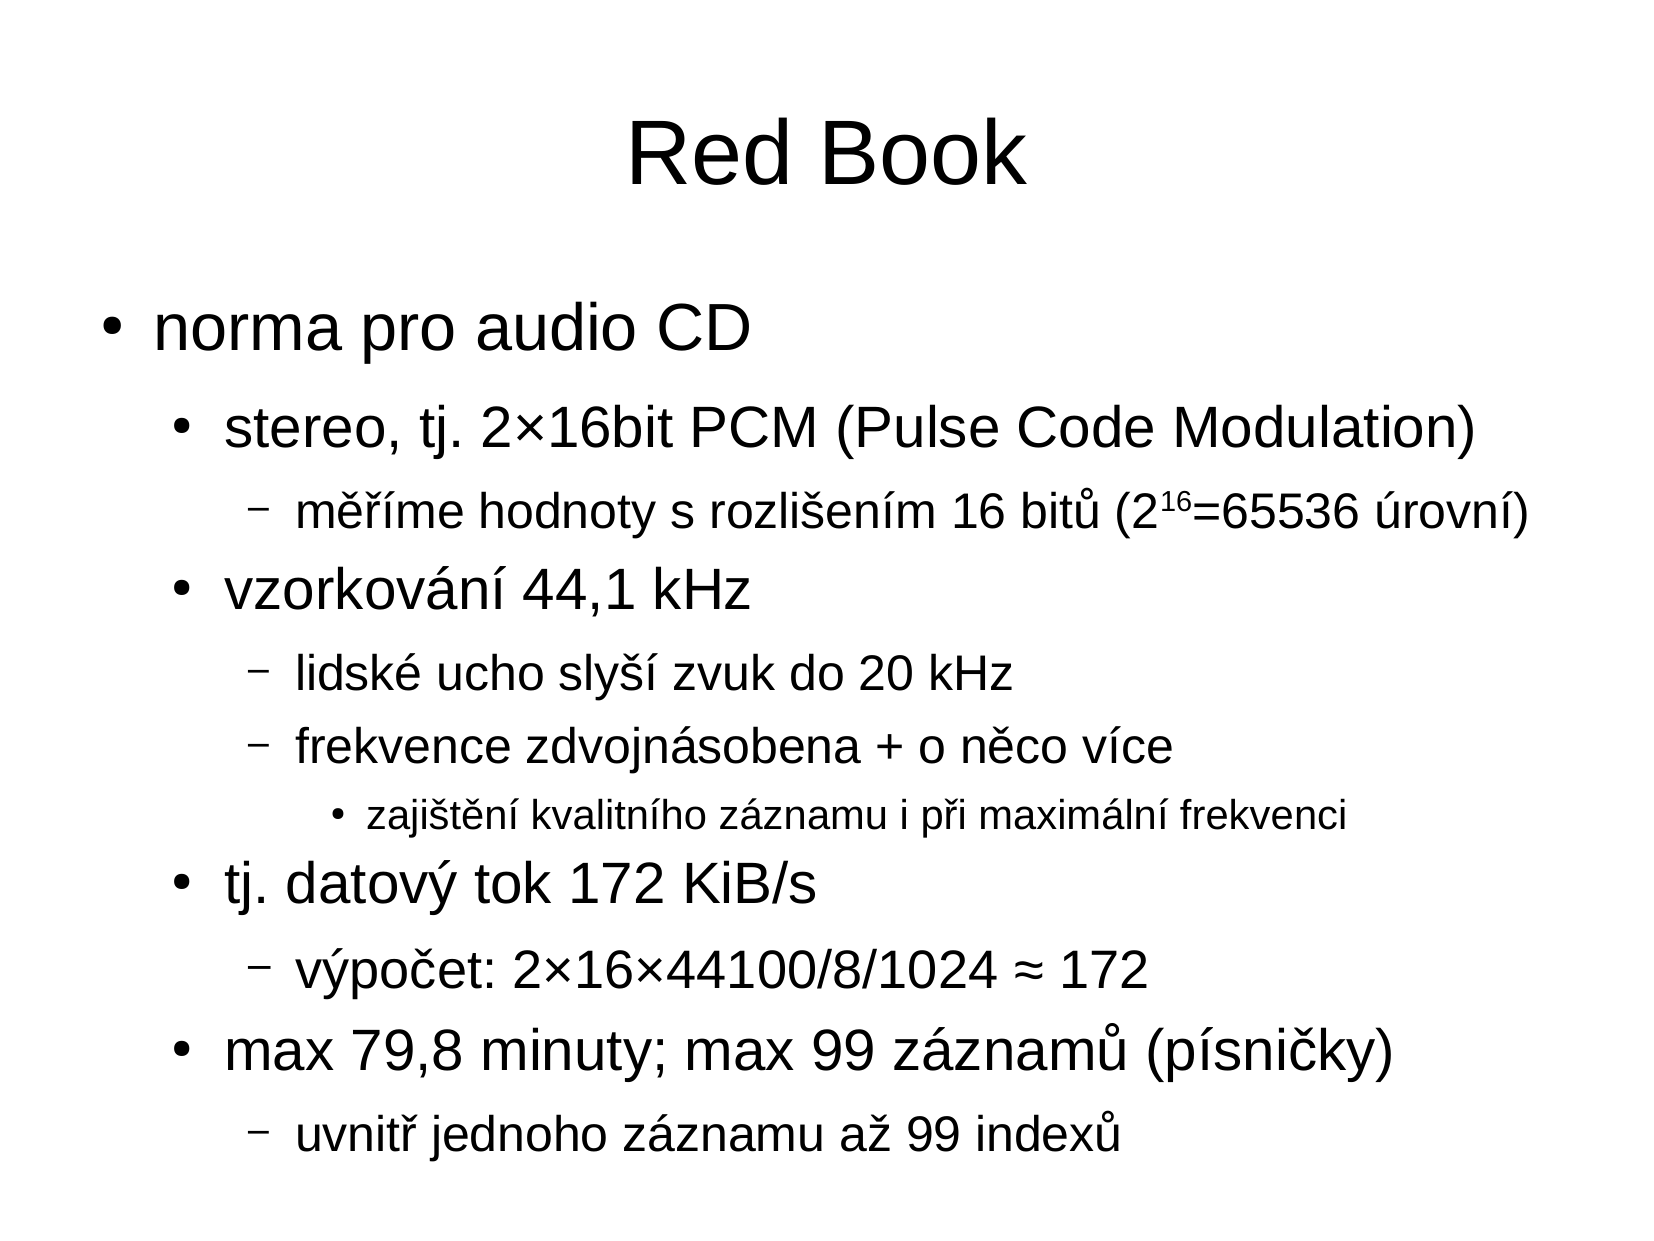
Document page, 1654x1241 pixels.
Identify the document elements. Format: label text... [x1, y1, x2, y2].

title Red Book [82, 56, 1571, 250]
list norma pro audio CD stereo, tj. 2×16bit PCM (Pulse Code Modulation) měříme hodnoty s rozlišením 16 bitů (216=65536 úrovní) vzorkování 44,1 kHz lidské ucho slyší zvuk do 20 kHz frekvence zdvojnásobena + o něco více zajištění kvalitního záznamu i při maximální frekvenci tj. datový tok 172 KiB/s výpočet: 2×16×44100/8/1024 ≈ 172 max 79,8 minuty; max 99 záznamů (písničky) uvnitř jednoho záznamu až 99 indexů [82, 290, 1571, 1159]
